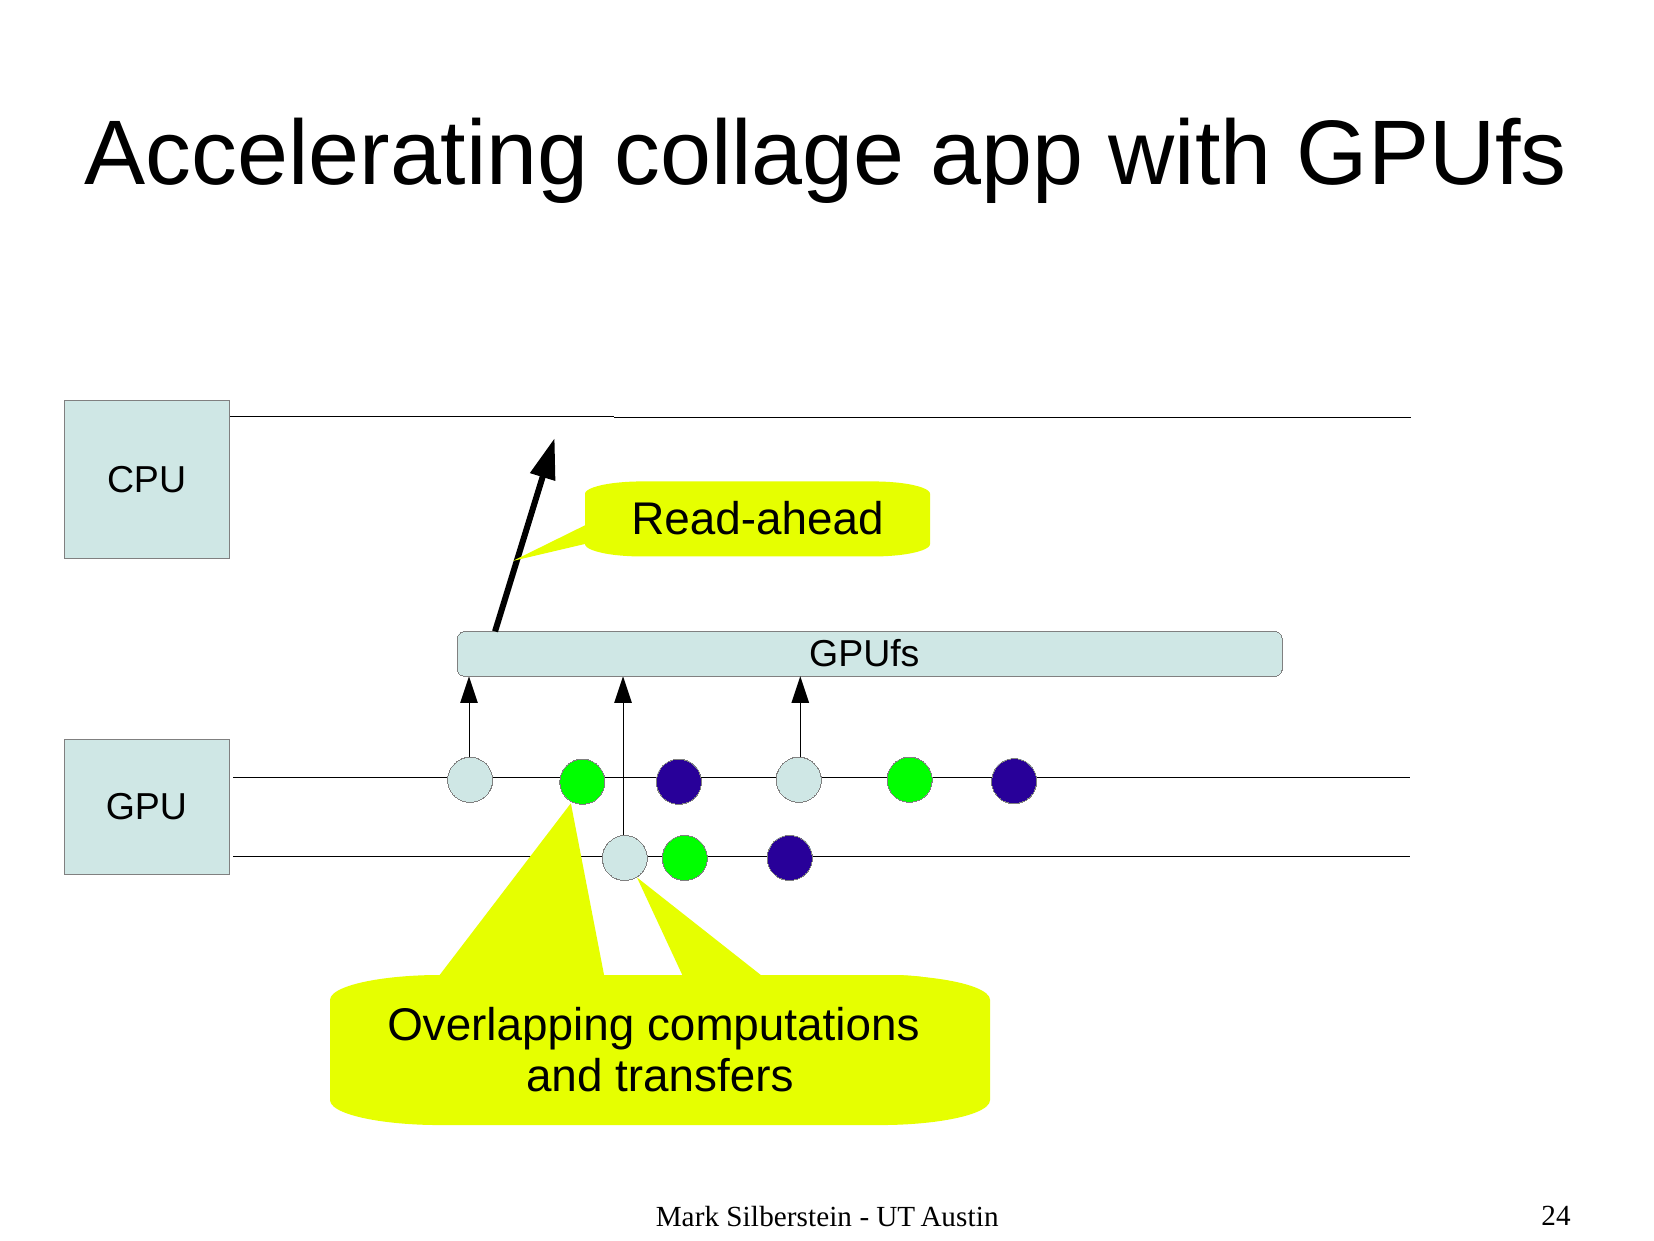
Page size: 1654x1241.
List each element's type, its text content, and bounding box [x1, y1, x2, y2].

text_box [602, 835, 648, 881]
text_box GPUfs [457, 631, 1283, 677]
text_box Overlapping computations and transfers [330, 803, 991, 1126]
text_box [662, 835, 708, 881]
text_box [887, 757, 933, 803]
text_box [559, 759, 605, 805]
text_box [656, 759, 702, 805]
text_box [776, 757, 822, 803]
text_box Overlapping [636, 877, 761, 975]
text_box GPU [64, 739, 230, 875]
text_box Read-ahead [512, 481, 931, 561]
text_box [447, 757, 493, 803]
title Accelerating collage app with GPUfs [82, 49, 1571, 257]
text_box [767, 835, 813, 881]
text_box CPU [64, 400, 230, 559]
text_box [991, 758, 1037, 804]
